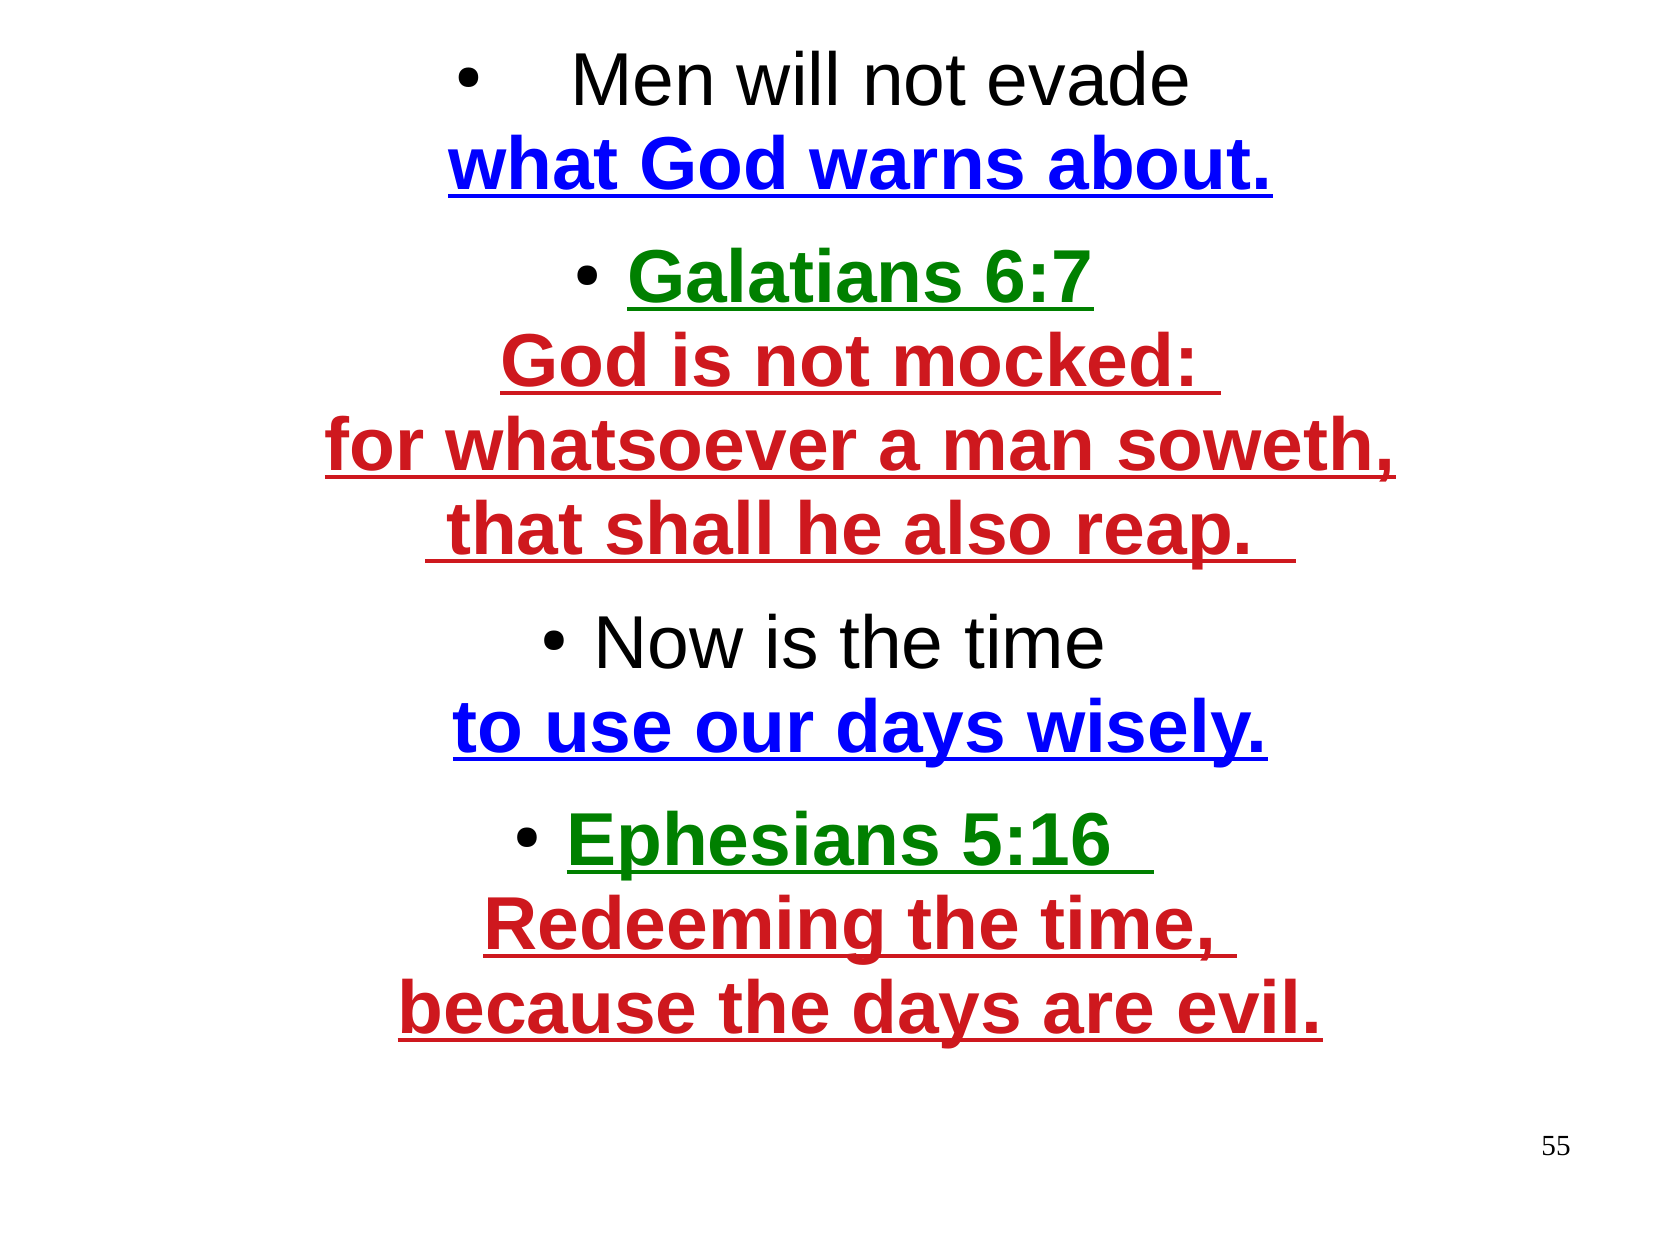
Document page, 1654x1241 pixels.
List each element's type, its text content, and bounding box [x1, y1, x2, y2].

list Men will not evade what God warns about. Galatians 6:7 God is not mocked: for whatsoever a man soweth, that shall he also reap. Now is the time to use our days wisely. Ephesians 5:16 Redeeming the time, because the days are evil. [37, 37, 1613, 1238]
